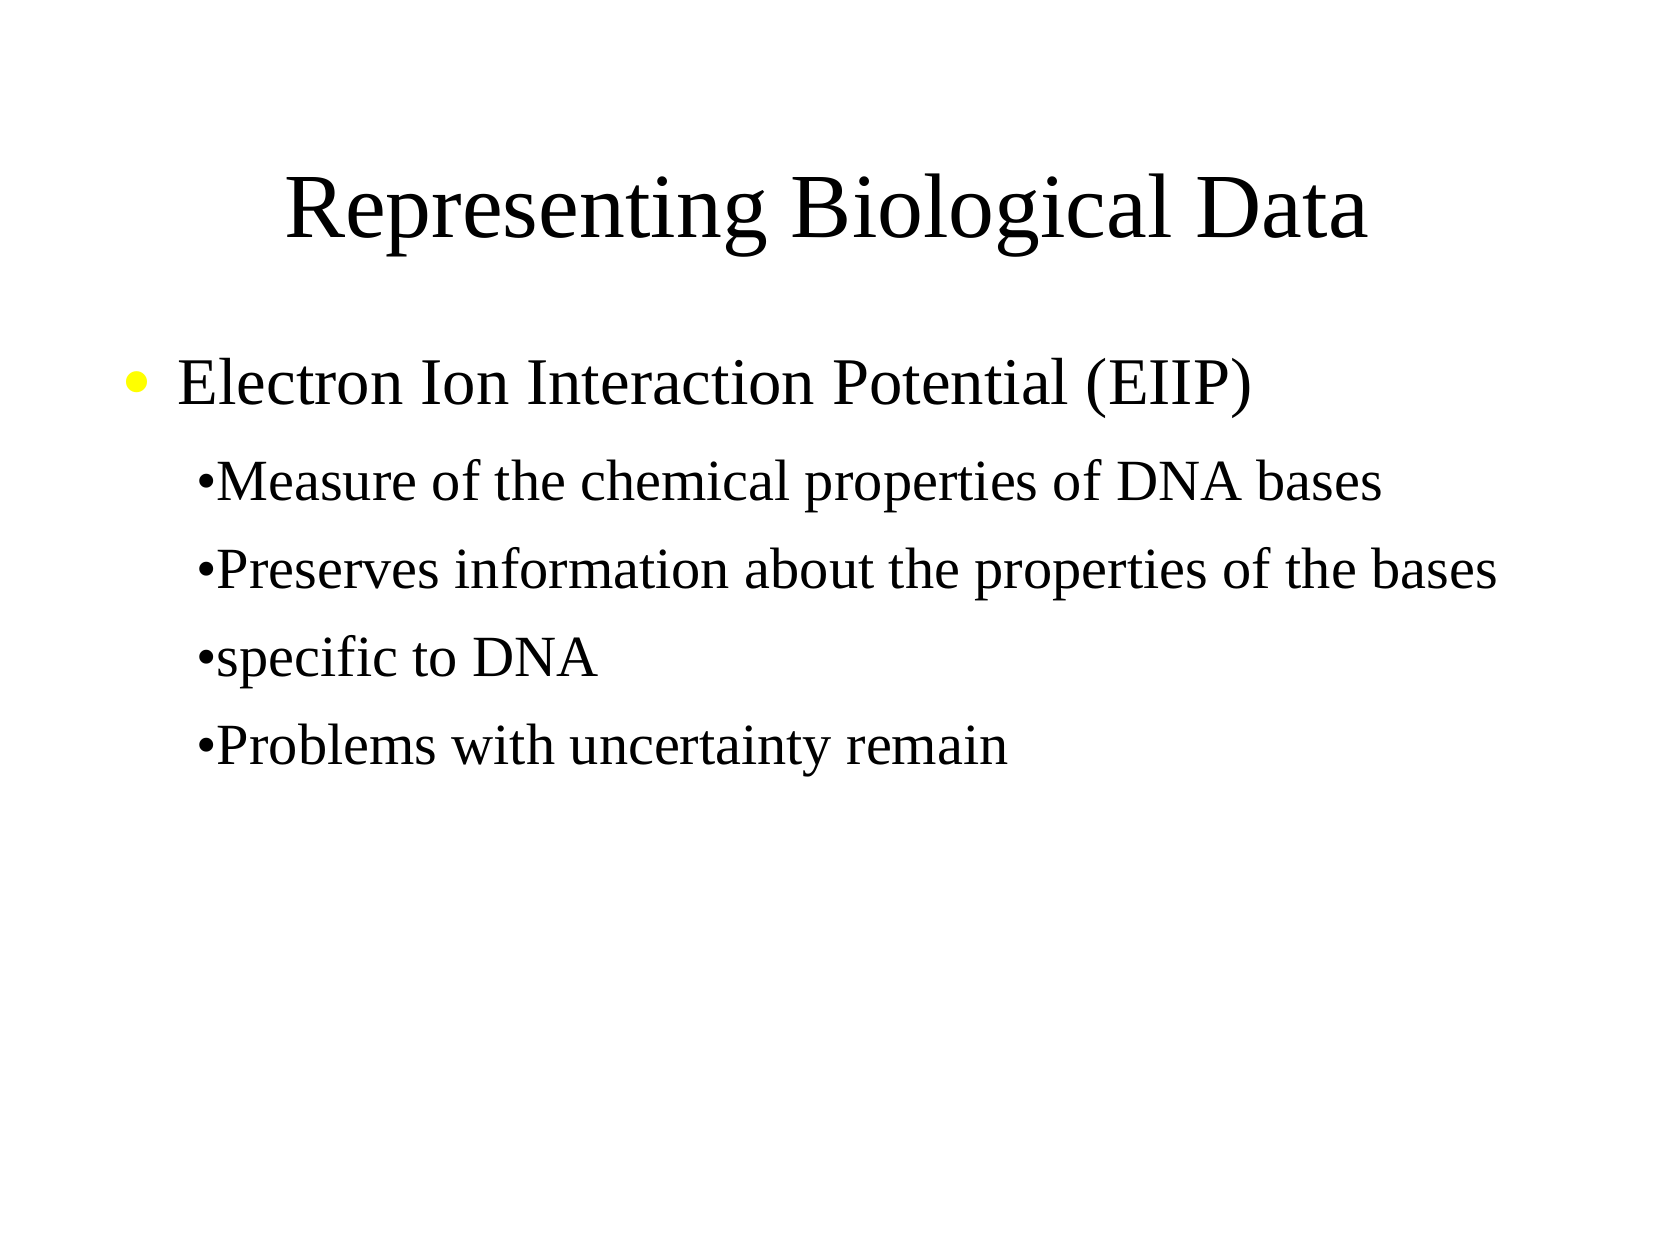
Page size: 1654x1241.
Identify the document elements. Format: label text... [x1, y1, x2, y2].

list Electron Ion Interaction Potential (EIIP) Measure of the chemical properties of DNA bases Preserves information about the properties of the bases specific to DNA Problems with uncertainty remain [121, 344, 1534, 1127]
title Representing Biological Data [121, 102, 1534, 311]
